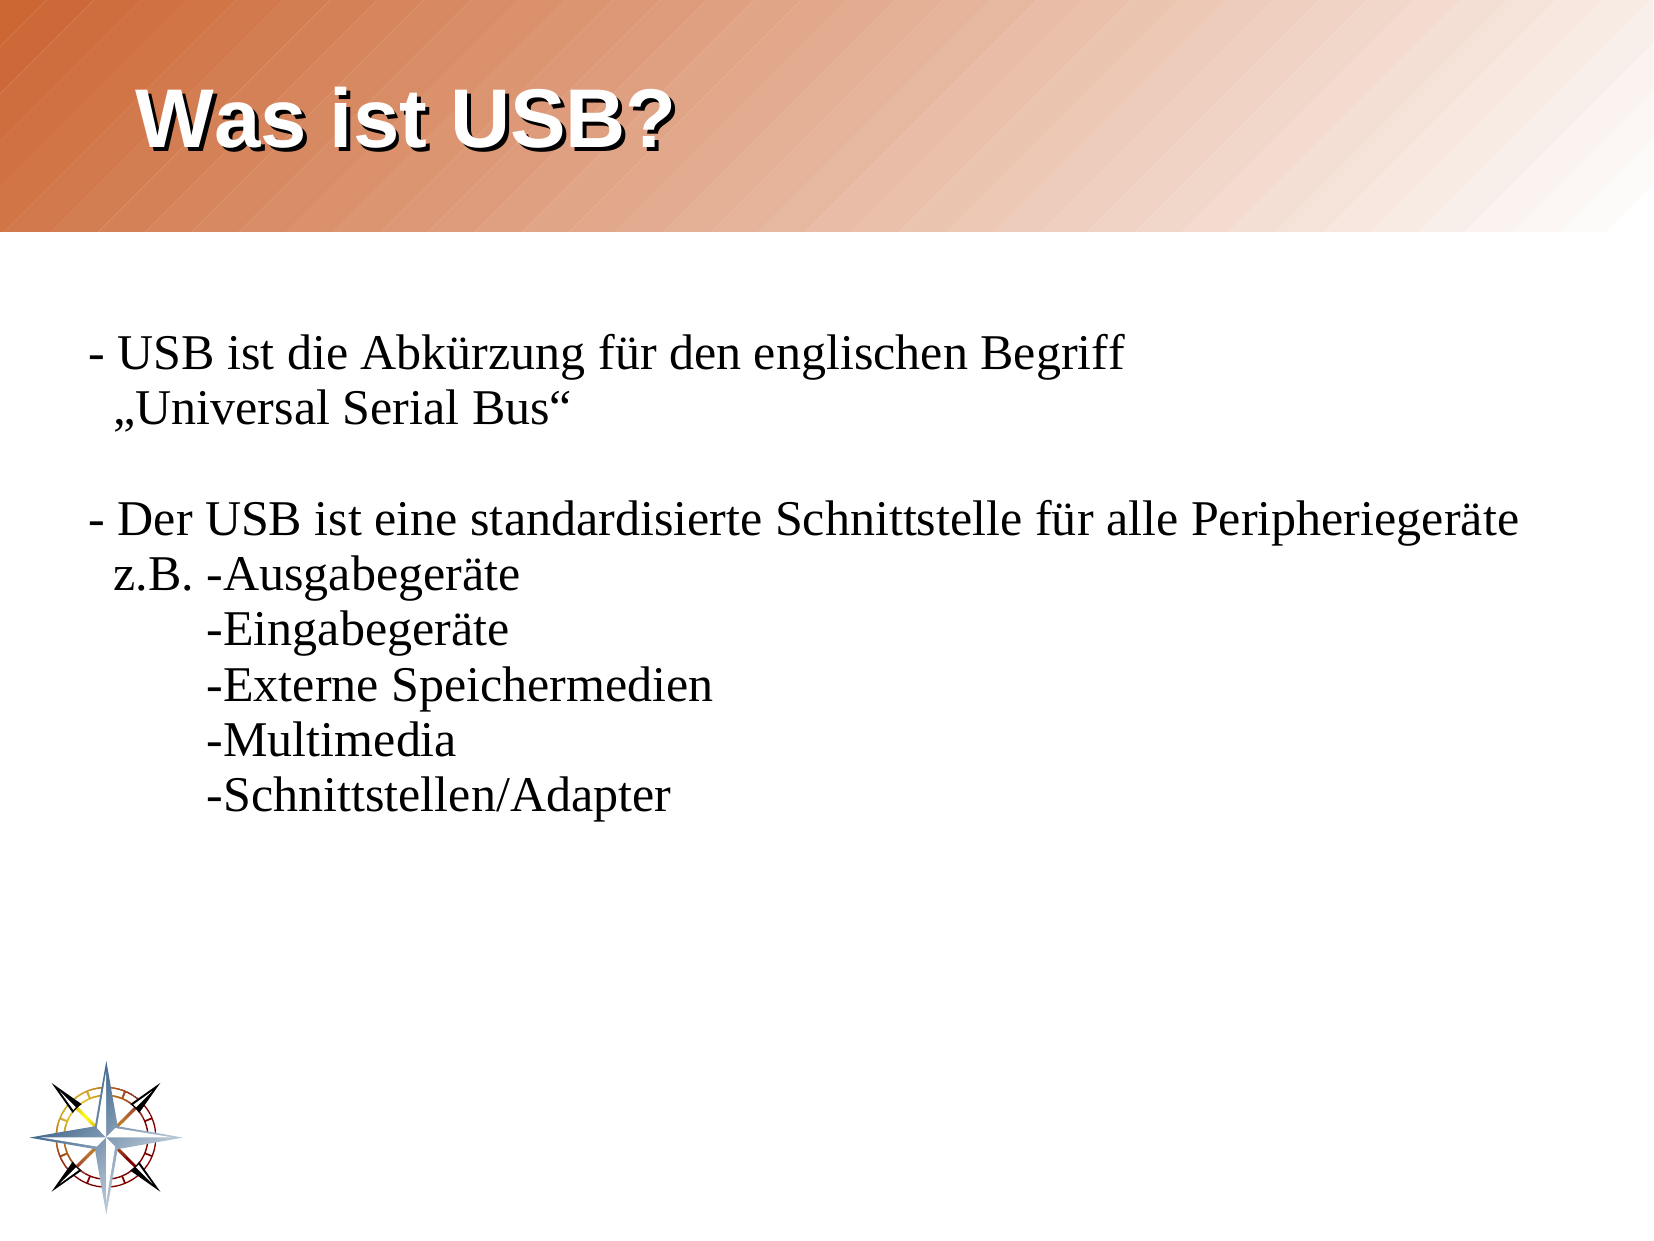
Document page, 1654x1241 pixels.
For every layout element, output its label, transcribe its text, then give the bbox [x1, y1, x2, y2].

title Was ist USB? [135, 0, 1422, 238]
text_box - USB ist die Abkürzung für den englischen Begriff „Universal Serial Bus“ - Der USB ist eine standardisierte Schnittstelle für alle Peripheriegeräte z.B. -Ausgabegeräte -Eingabegeräte -Externe Speichermedien -Multimedia -Schnittstellen/Adapter [88, 324, 1565, 832]
